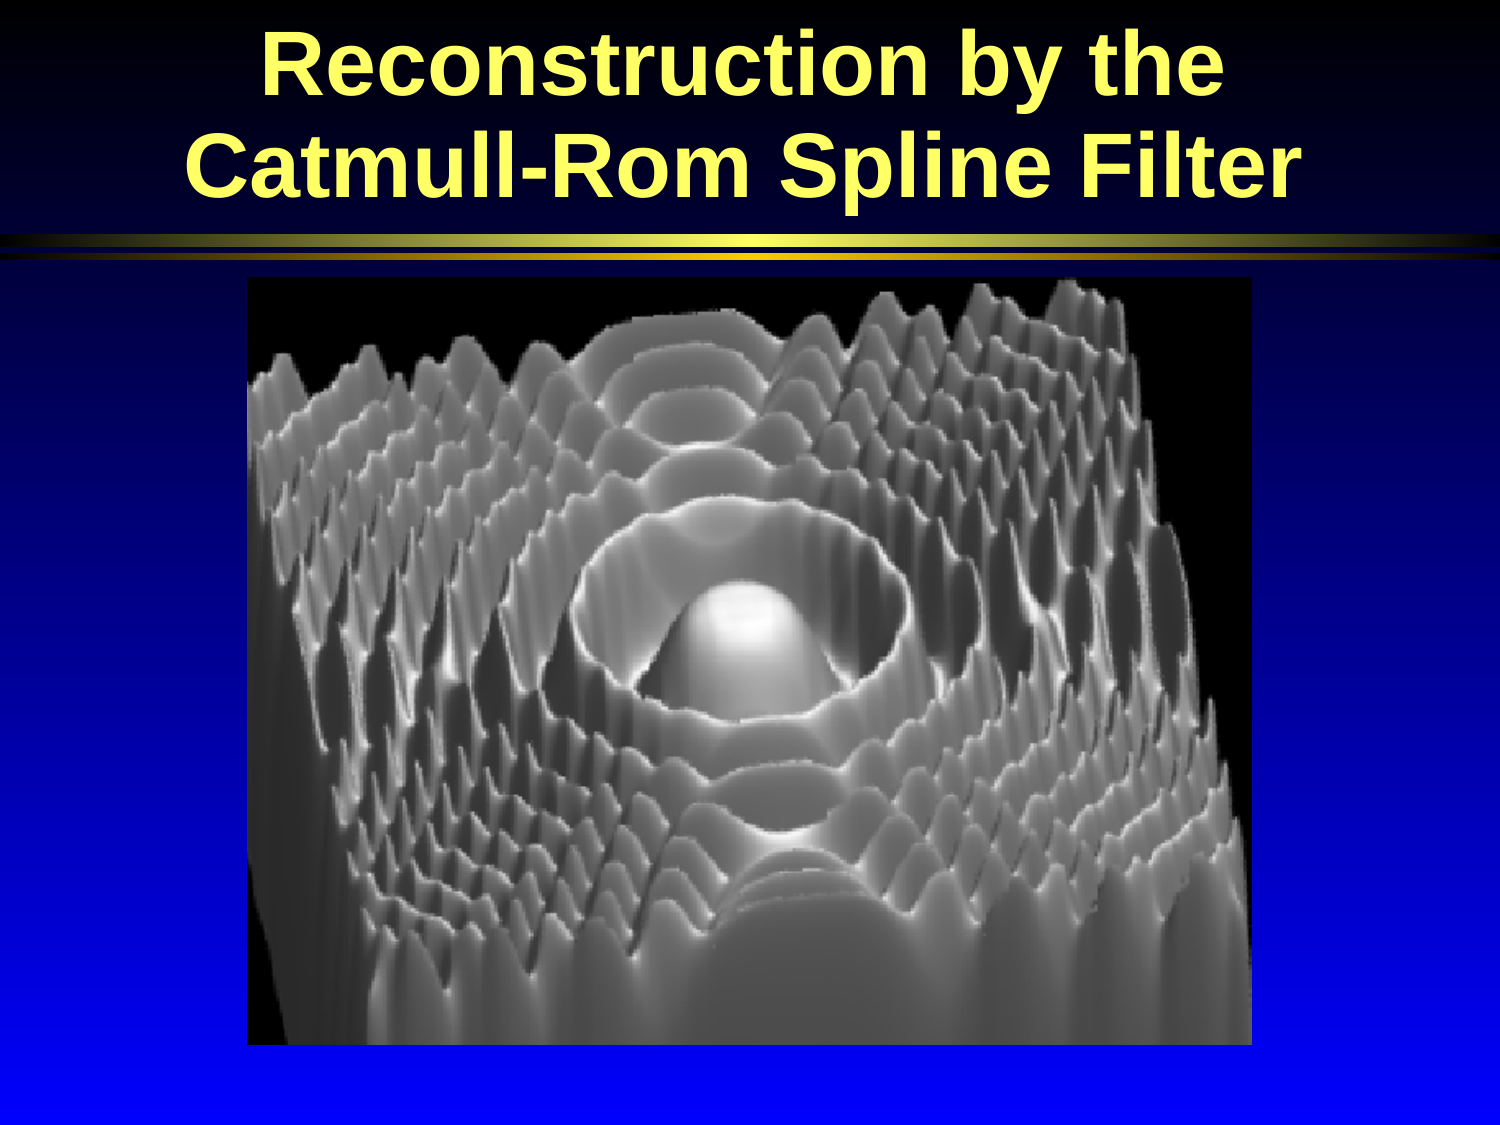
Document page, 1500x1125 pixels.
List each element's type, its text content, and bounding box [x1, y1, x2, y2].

title Reconstruction by the Catmull-Rom Spline Filter [99, 4, 1388, 225]
picture [247, 277, 1252, 1045]
